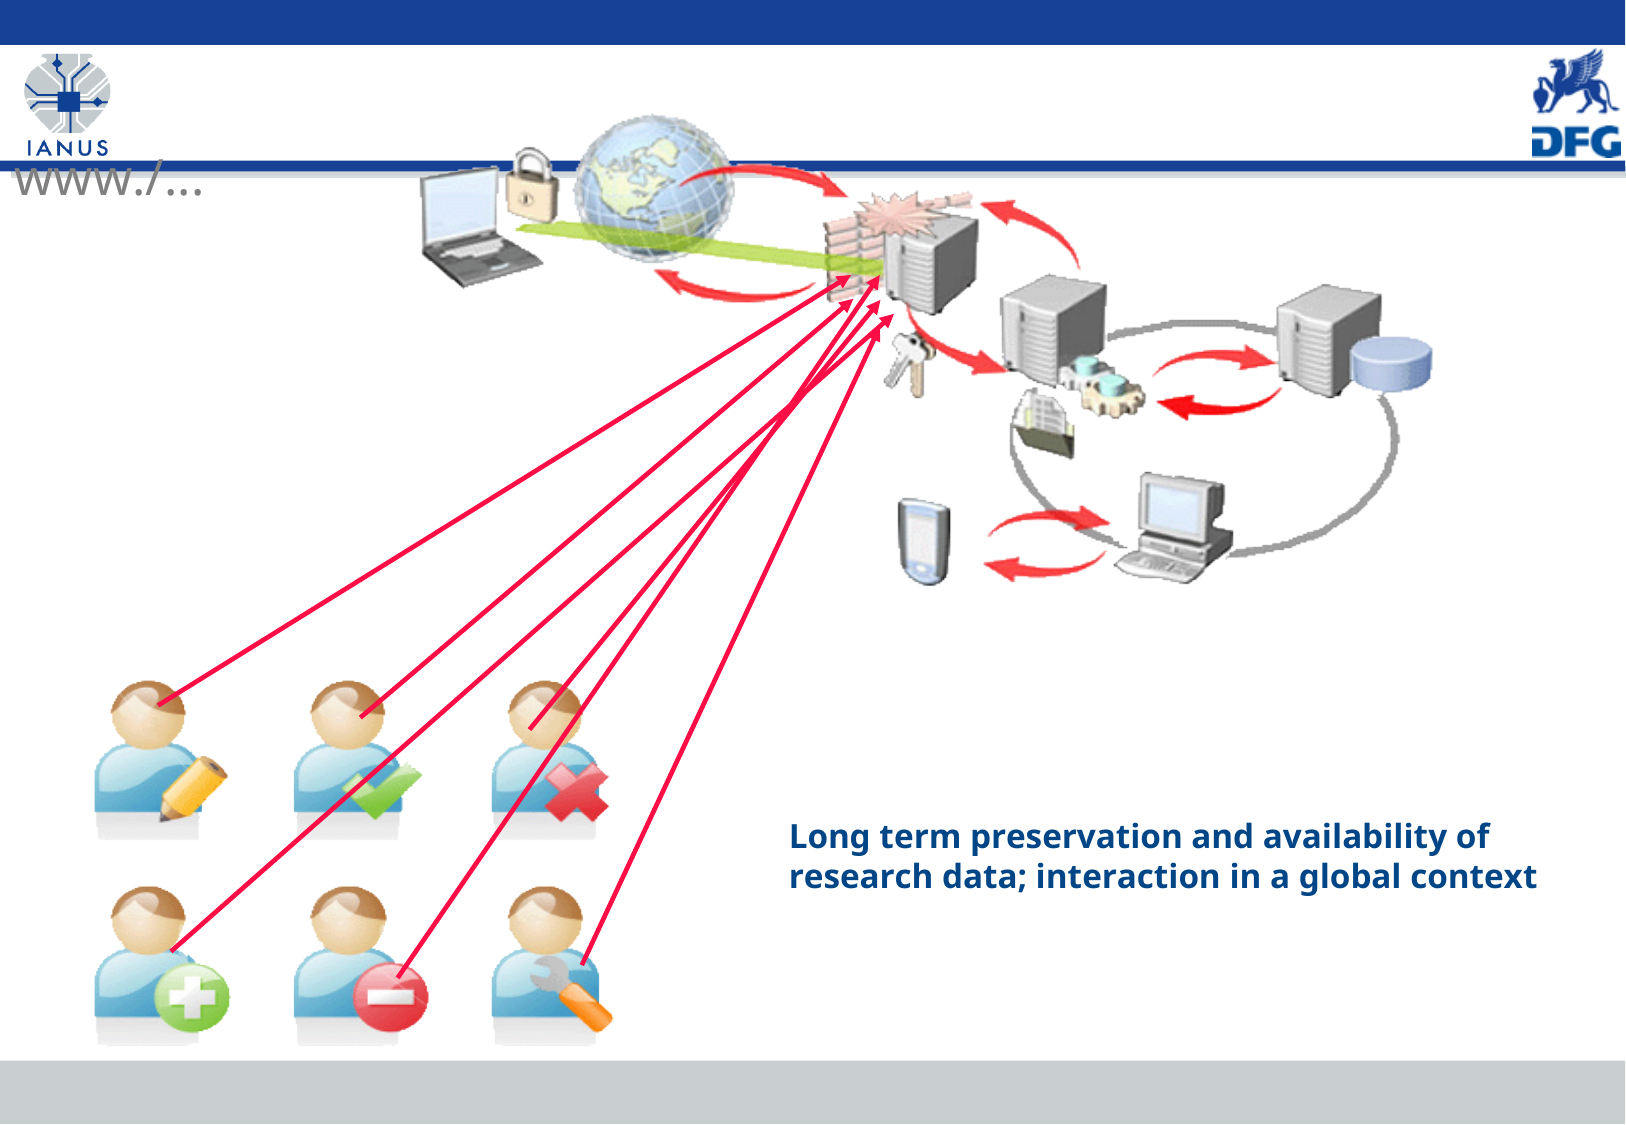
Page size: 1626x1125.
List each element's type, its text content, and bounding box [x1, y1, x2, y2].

text_box Long term preservation and availability of research data; interaction in a global context [774, 727, 1575, 1028]
text_box www./... [0, 137, 292, 288]
picture [17, 46, 117, 137]
picture [40, 47, 1621, 1125]
